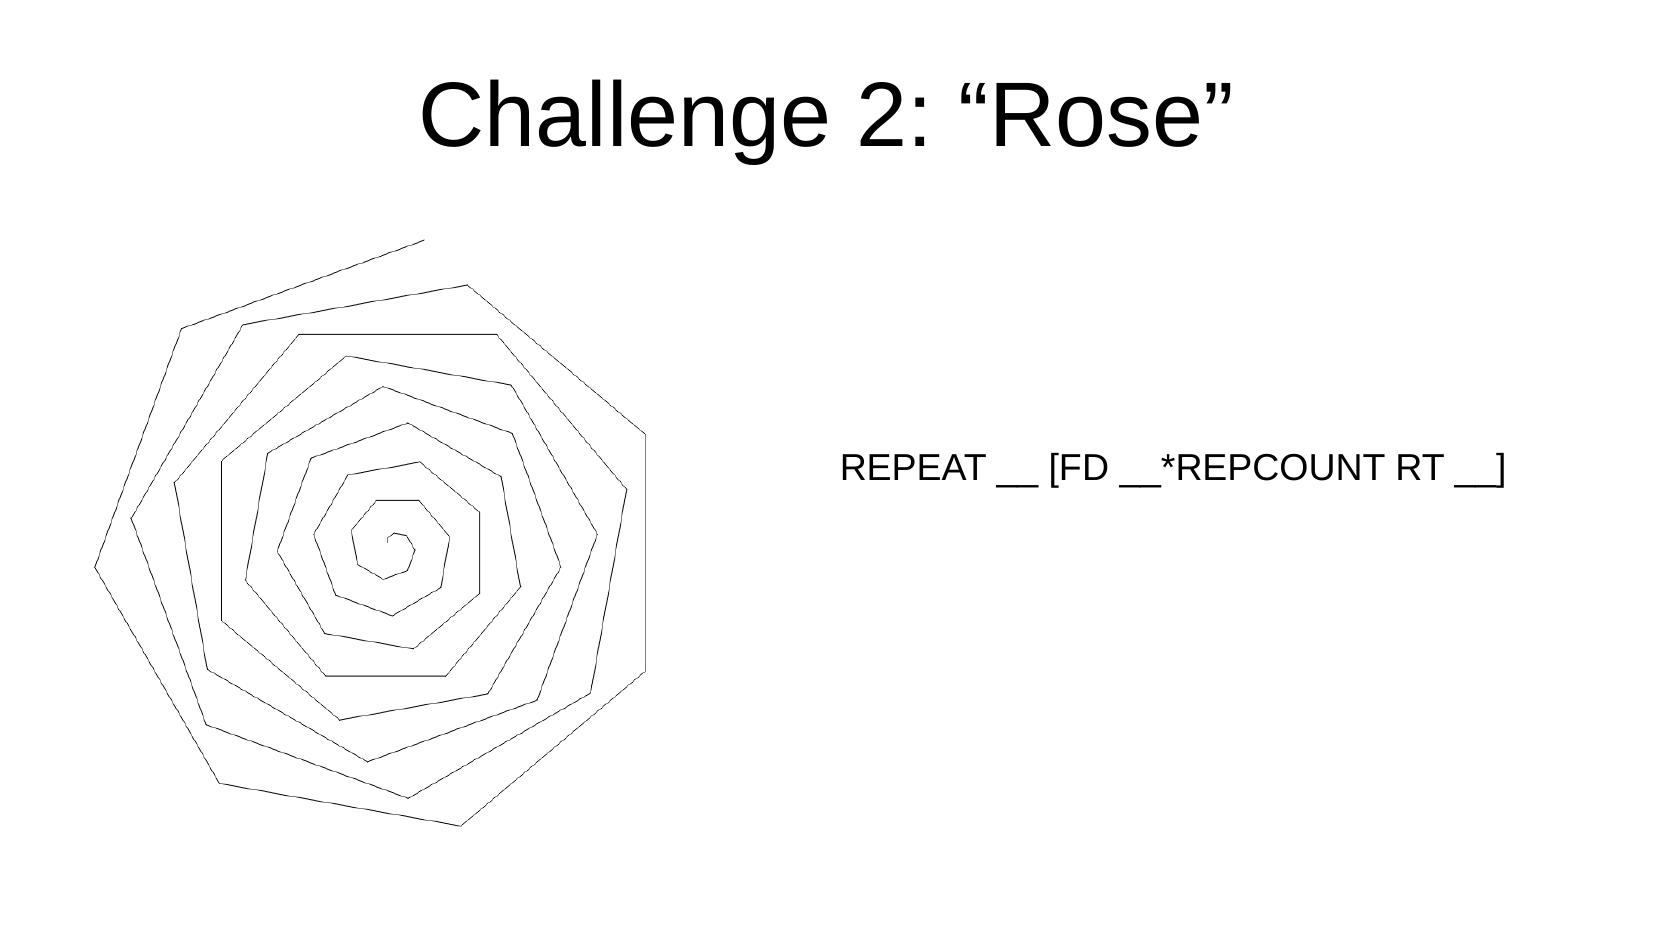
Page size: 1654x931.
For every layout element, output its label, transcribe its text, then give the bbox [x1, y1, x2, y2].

title Challenge 2: “Rose” [82, 37, 1571, 193]
picture [93, 239, 646, 827]
text_box REPEAT __ [FD __*REPCOUNT RT __] [825, 439, 1532, 539]
